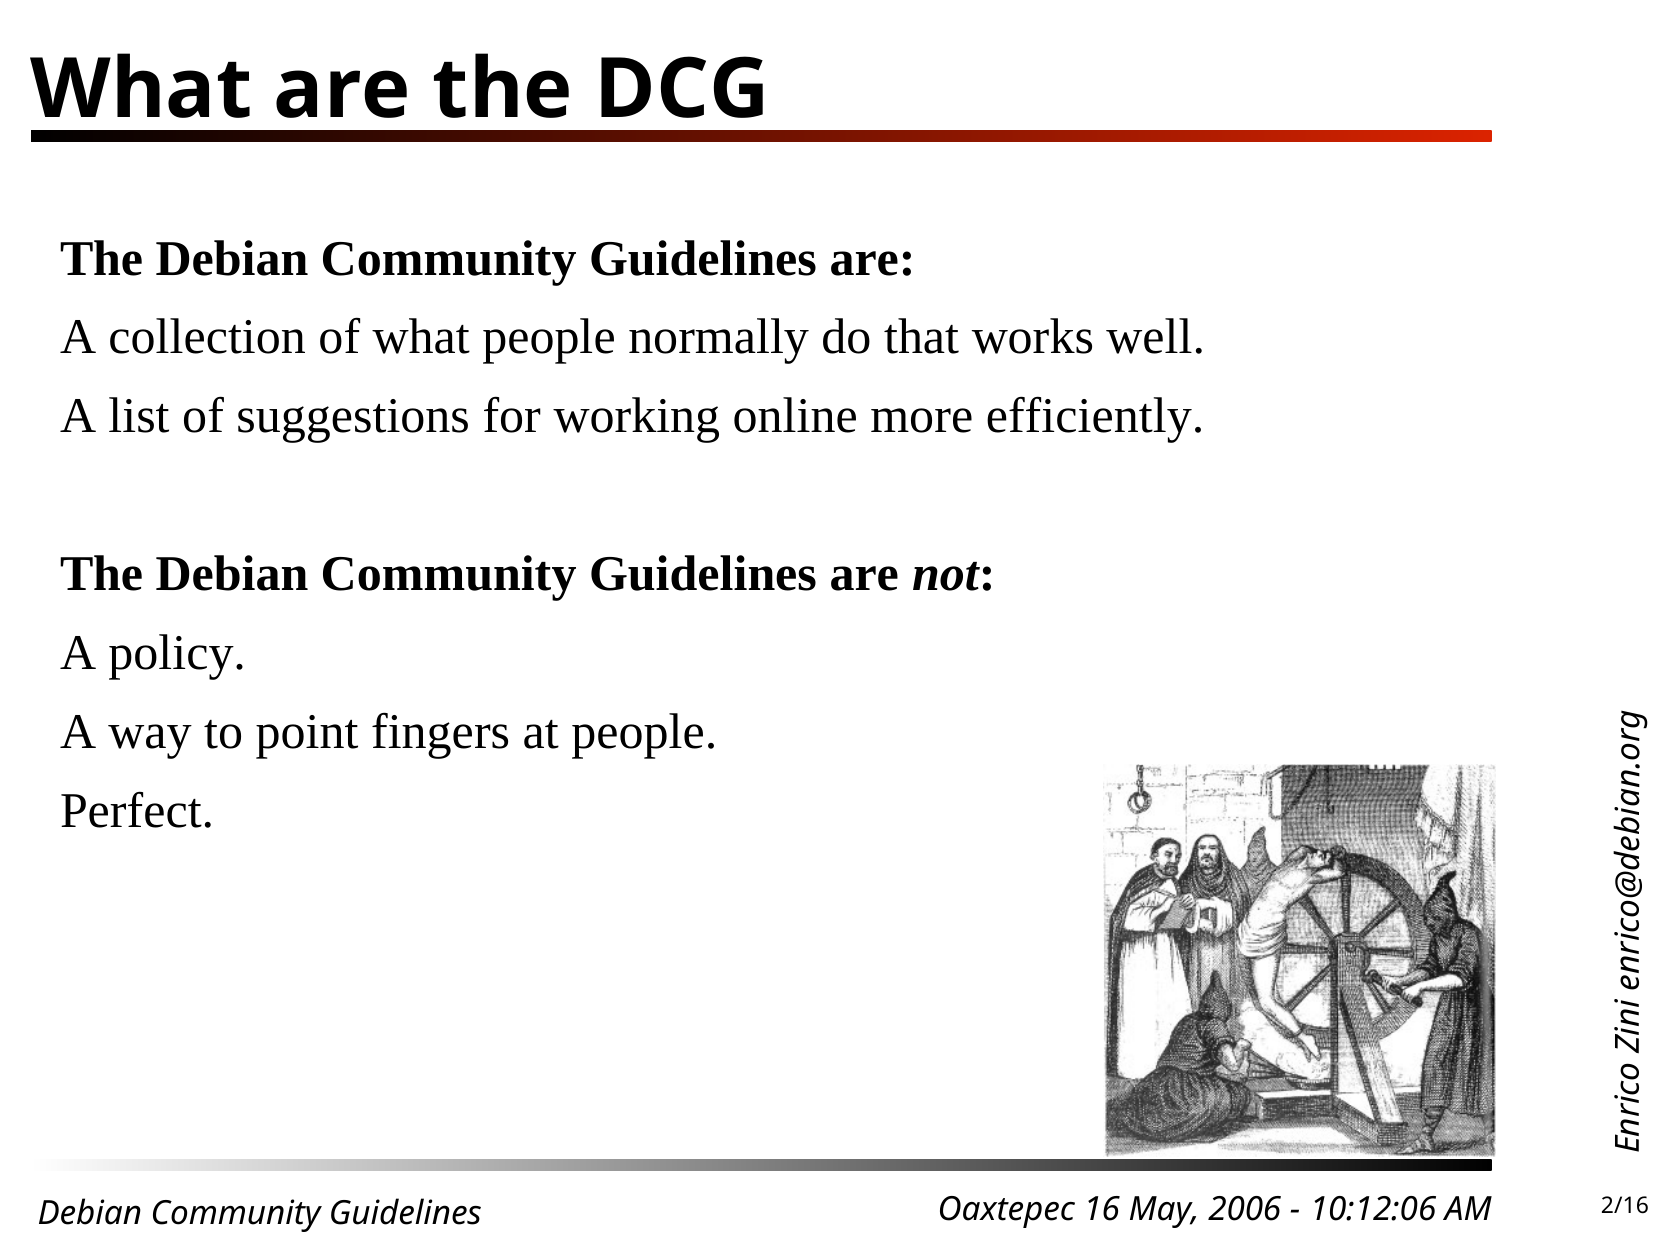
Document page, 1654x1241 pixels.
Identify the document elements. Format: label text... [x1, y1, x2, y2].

picture [1103, 764, 1496, 1157]
text_box What are the DCG [30, 28, 1438, 165]
text_box The Debian Community Guidelines are: A collection of what people normally do that works well. A list of suggestions for working online more efficiently. The Debian Community Guidelines are not: A policy. A way to point fingers at people. Perfect. [60, 230, 1498, 862]
